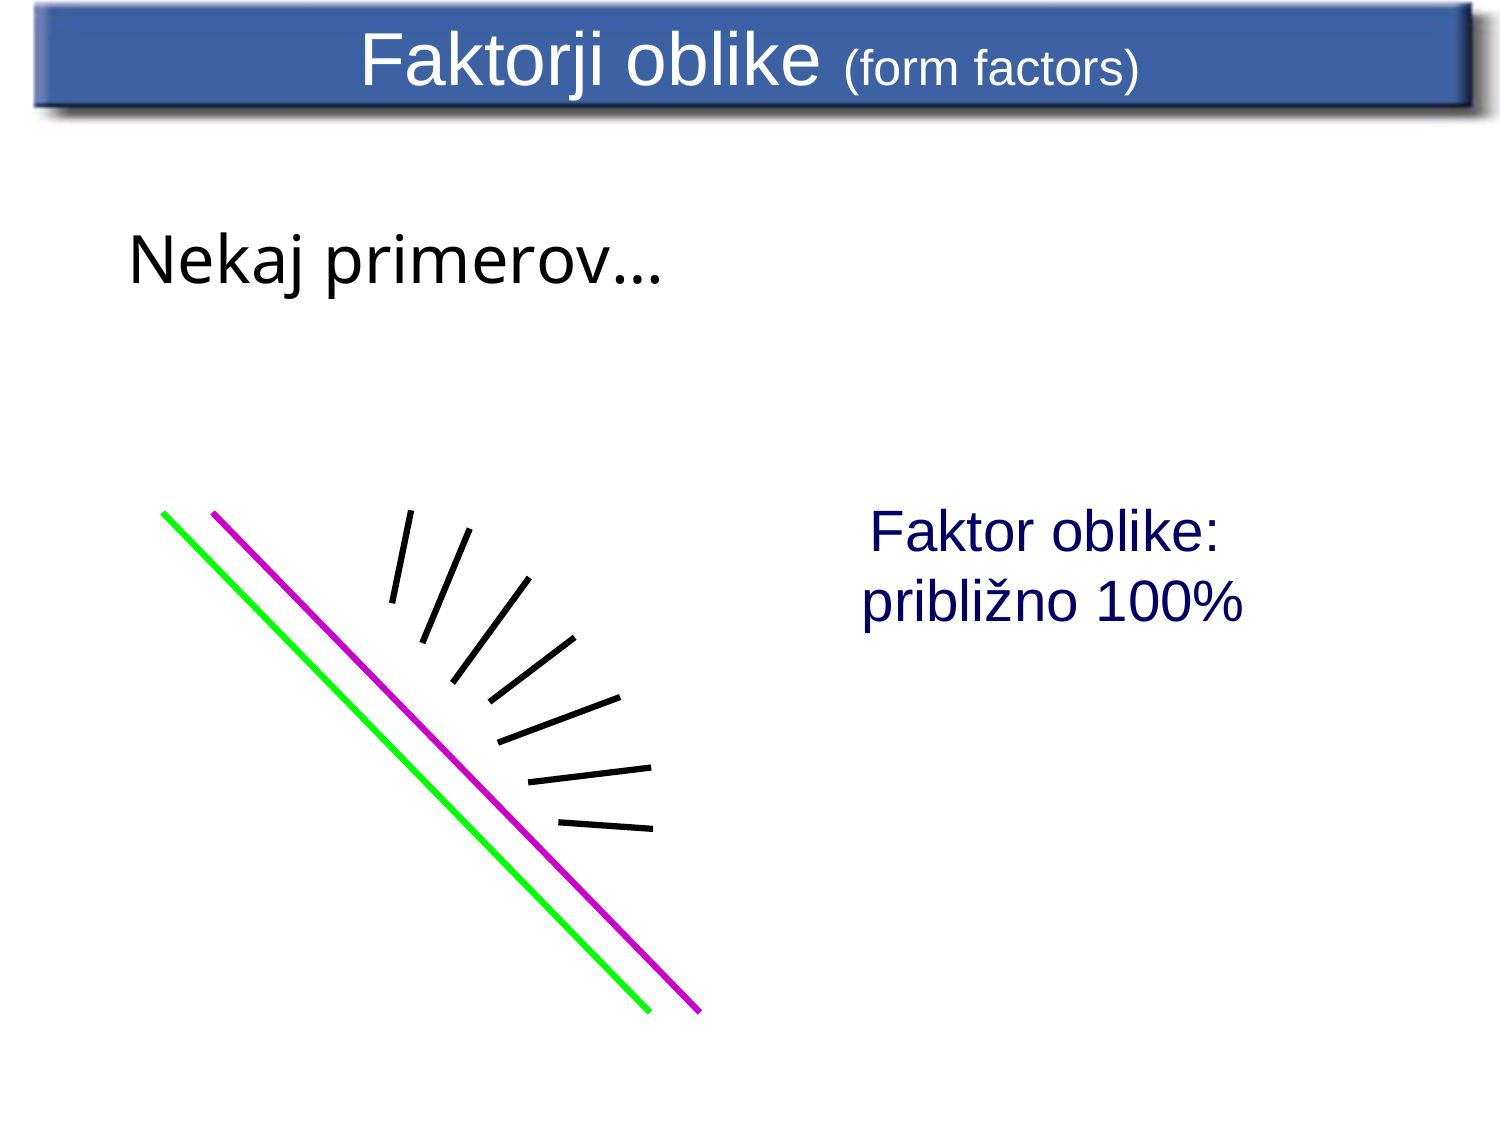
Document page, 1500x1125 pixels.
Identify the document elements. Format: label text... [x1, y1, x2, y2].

list Nekaj primerov… [112, 218, 1388, 321]
title Faktorji oblike (form factors) [112, 0, 1388, 110]
picture [32, 0, 1500, 127]
text_box Faktor oblike: približno 100% [846, 485, 1260, 641]
